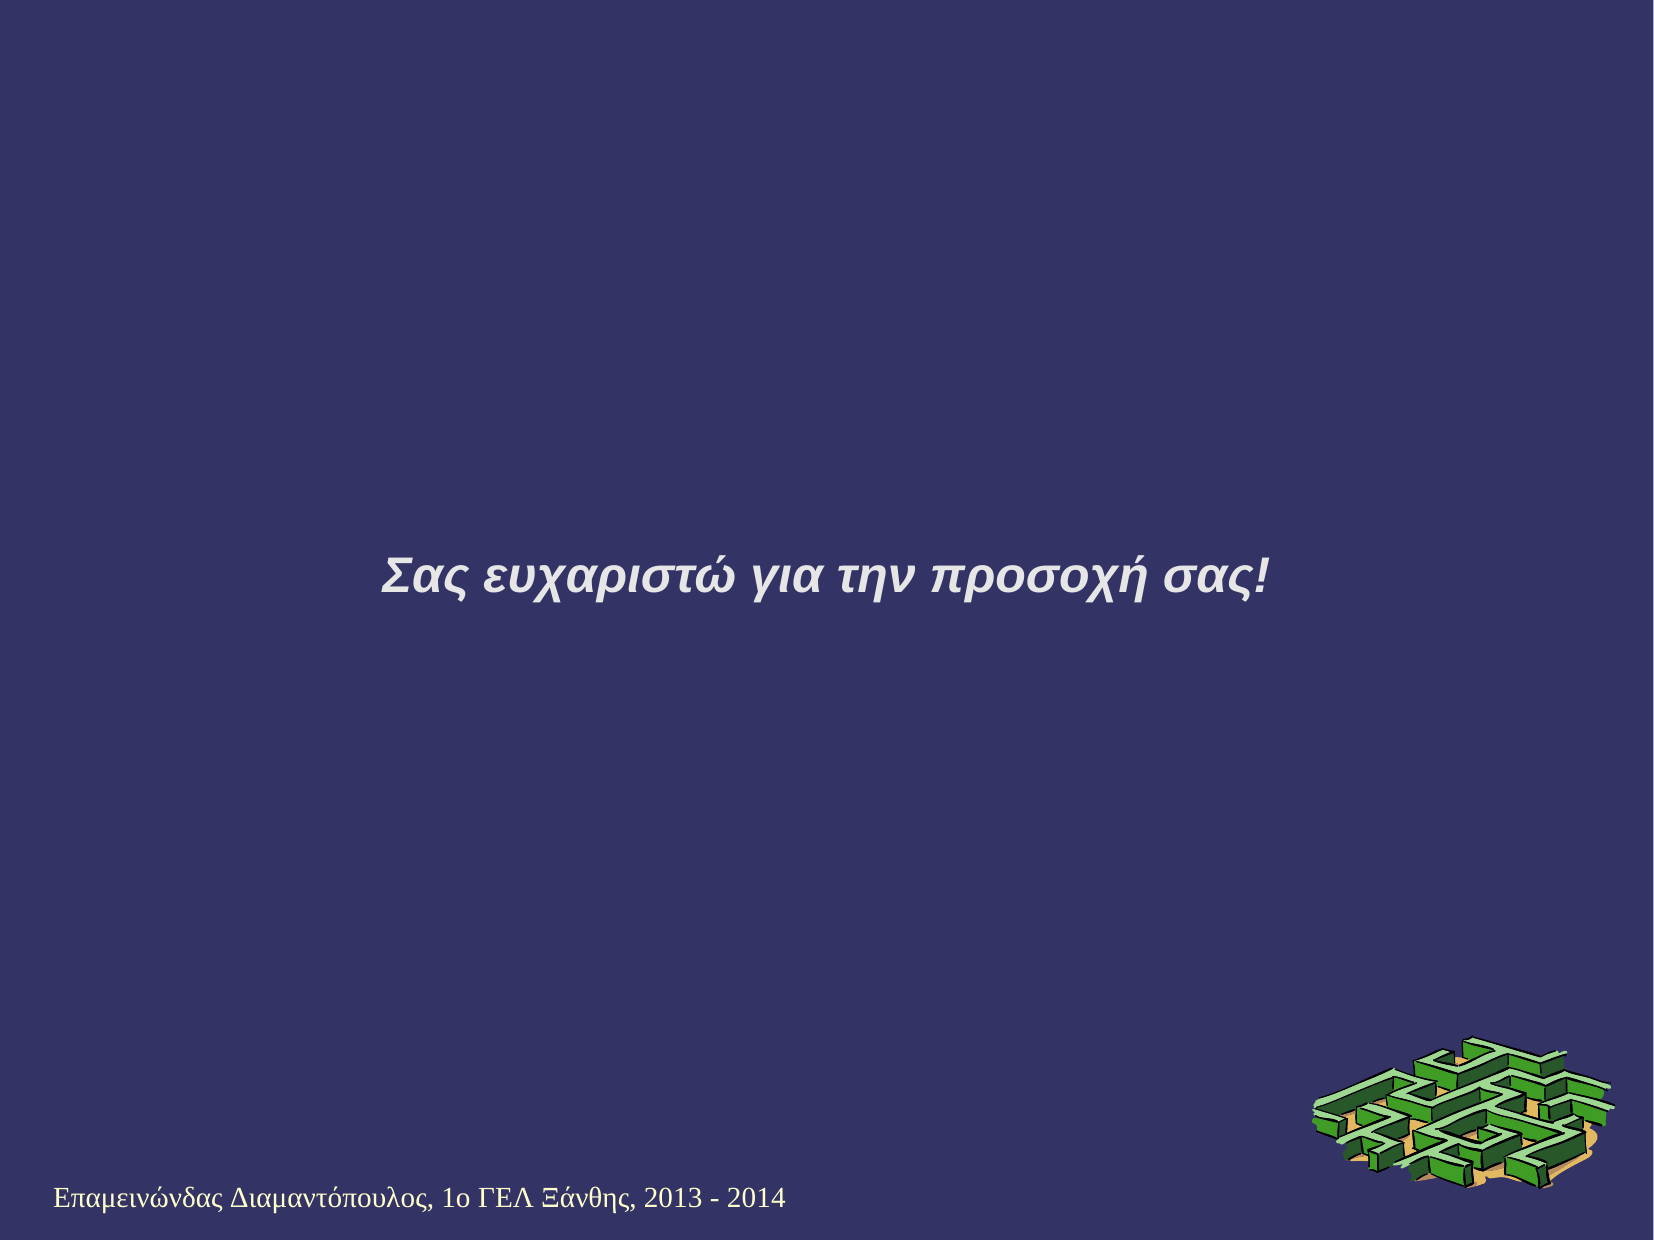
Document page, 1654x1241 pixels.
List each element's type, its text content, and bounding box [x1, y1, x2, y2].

title Σας ευχαριστώ για την προσοχή σας! [82, 466, 1571, 684]
